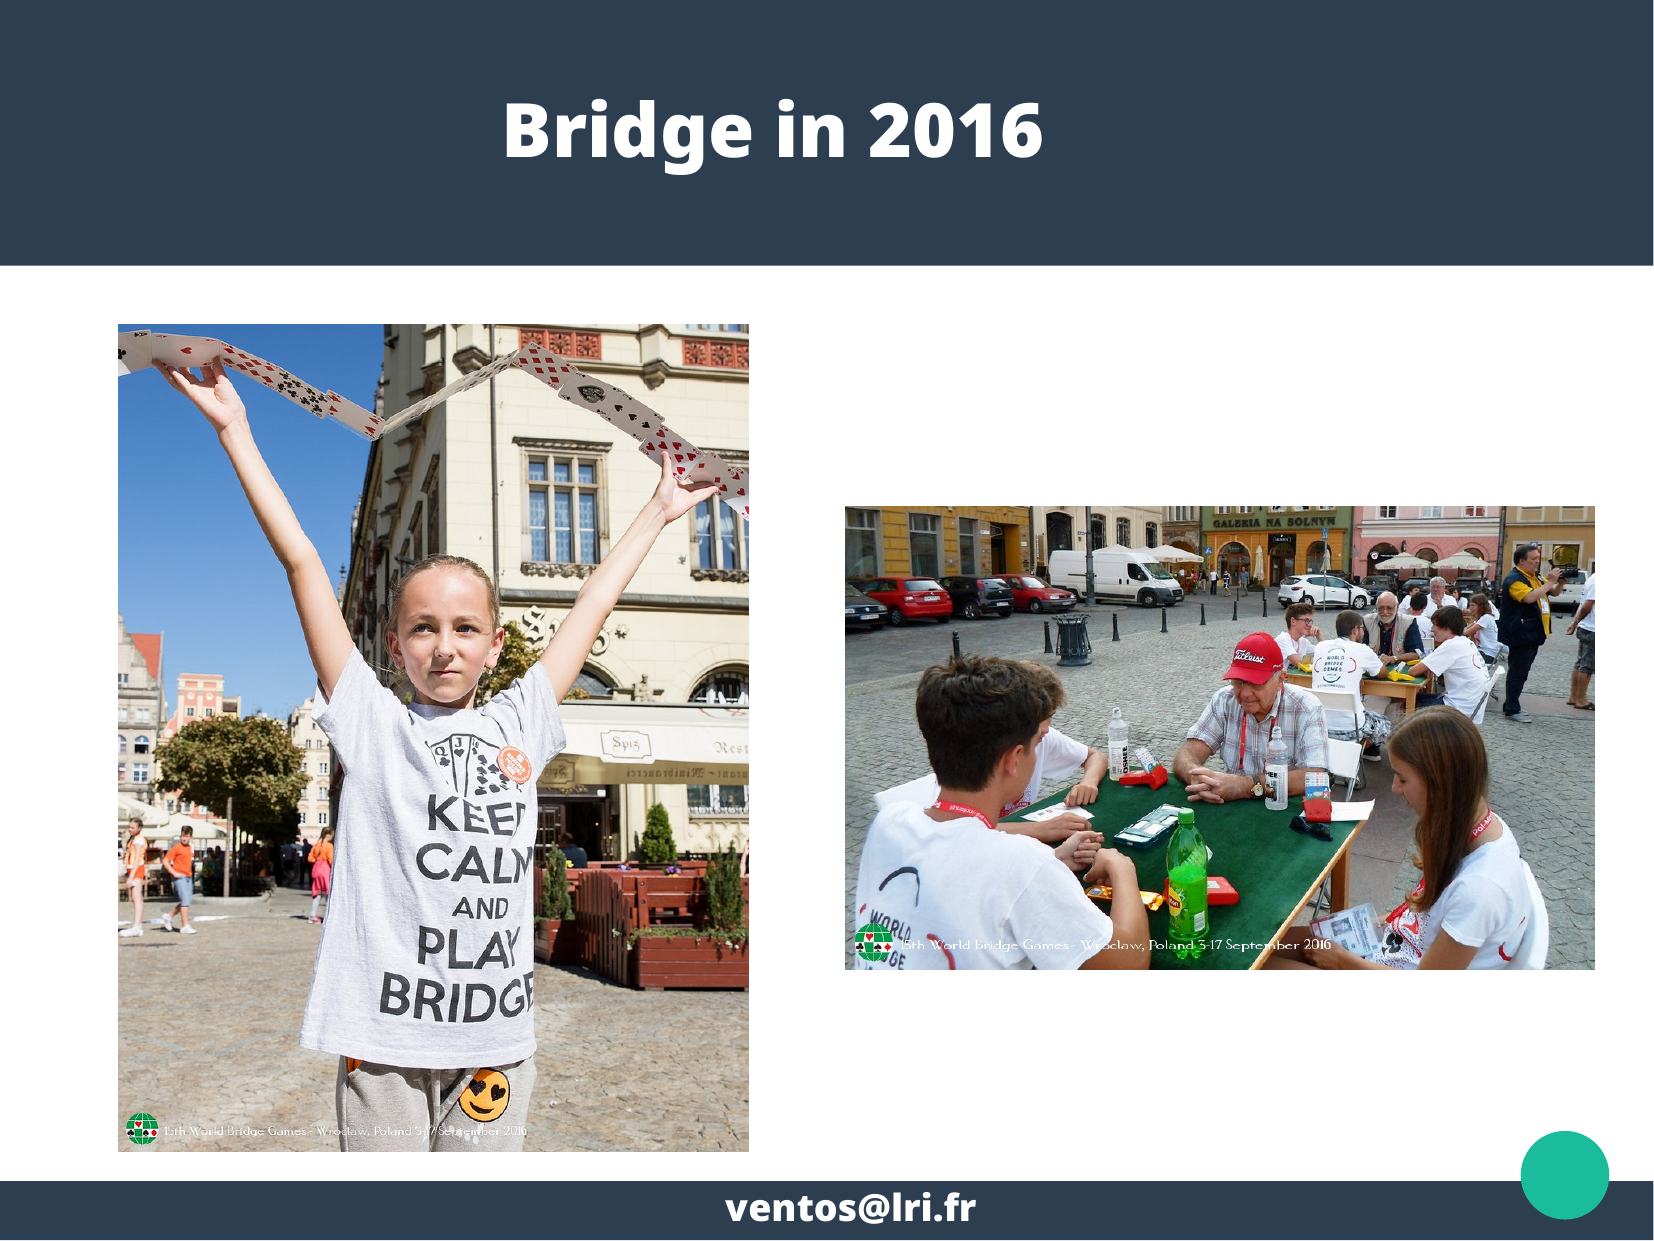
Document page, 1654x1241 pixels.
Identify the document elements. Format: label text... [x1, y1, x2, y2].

picture [845, 506, 1595, 970]
title Bridge in 2016 [59, 49, 1595, 207]
picture [118, 324, 749, 1152]
